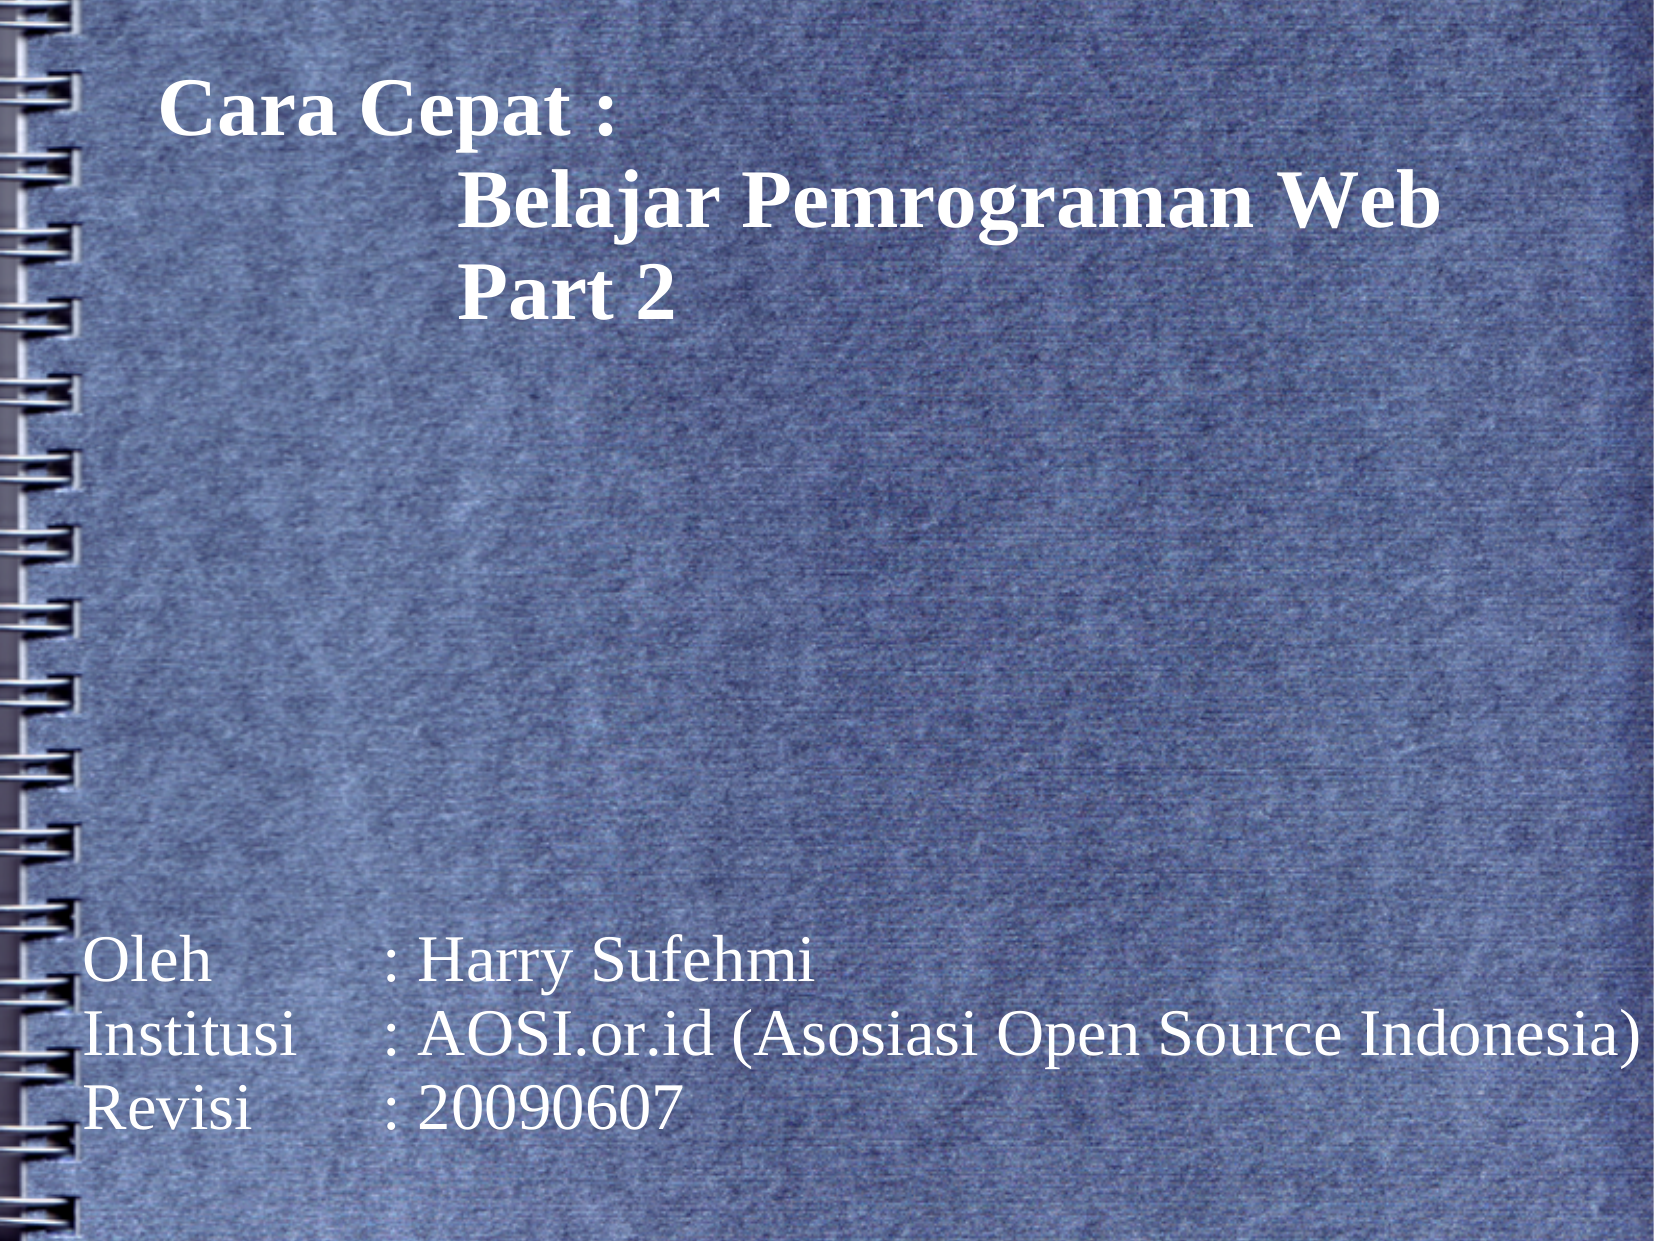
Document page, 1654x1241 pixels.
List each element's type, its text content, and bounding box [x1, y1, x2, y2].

picture [0, 0, 1654, 1241]
title Cara Cepat : Belajar Pemrograman Web Part 2 [82, 0, 1654, 338]
subtitle Oleh : Harry Sufehmi Institusi : AOSI.or.id (Asosiasi Open Source Indonesia) Revisi : 20090607 [82, 255, 1651, 1144]
